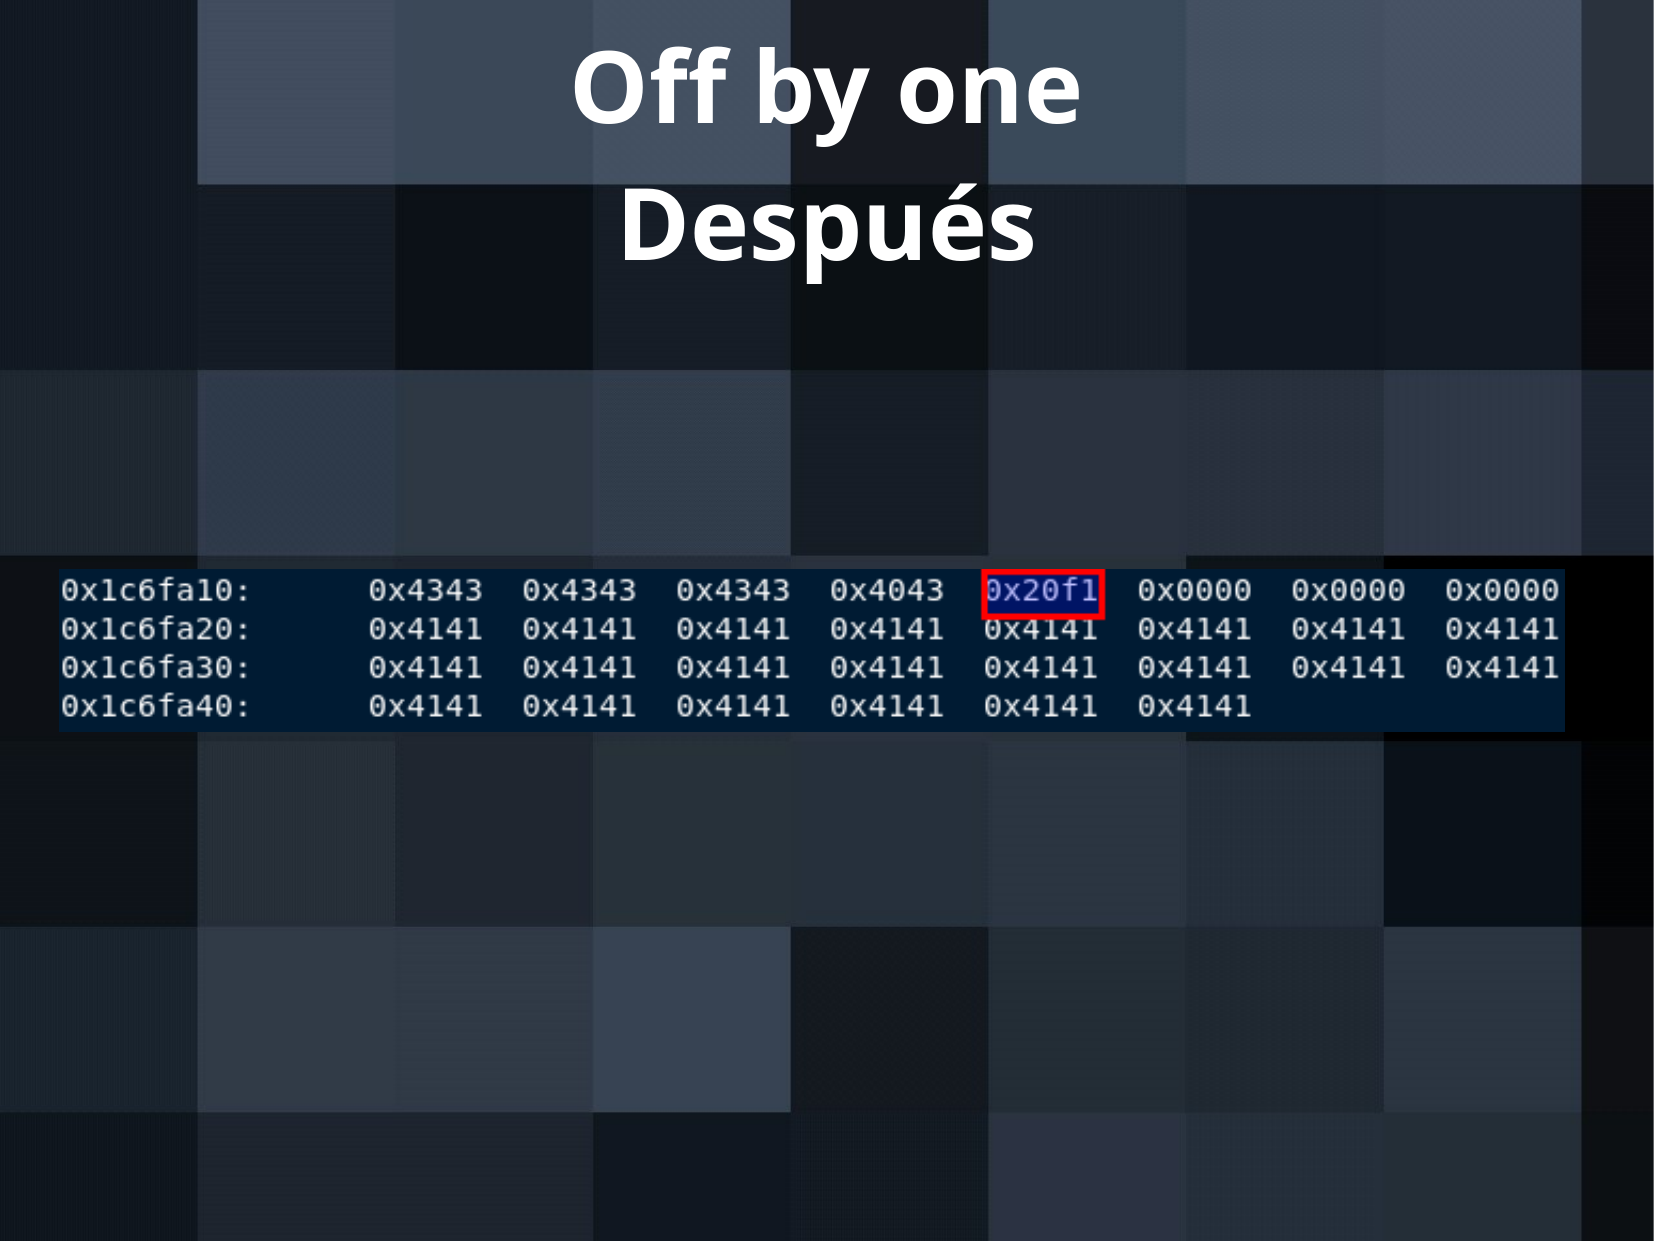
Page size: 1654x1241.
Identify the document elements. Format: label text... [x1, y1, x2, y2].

title Off by one Después [82, 36, 1571, 270]
picture [0, 0, 1654, 1241]
